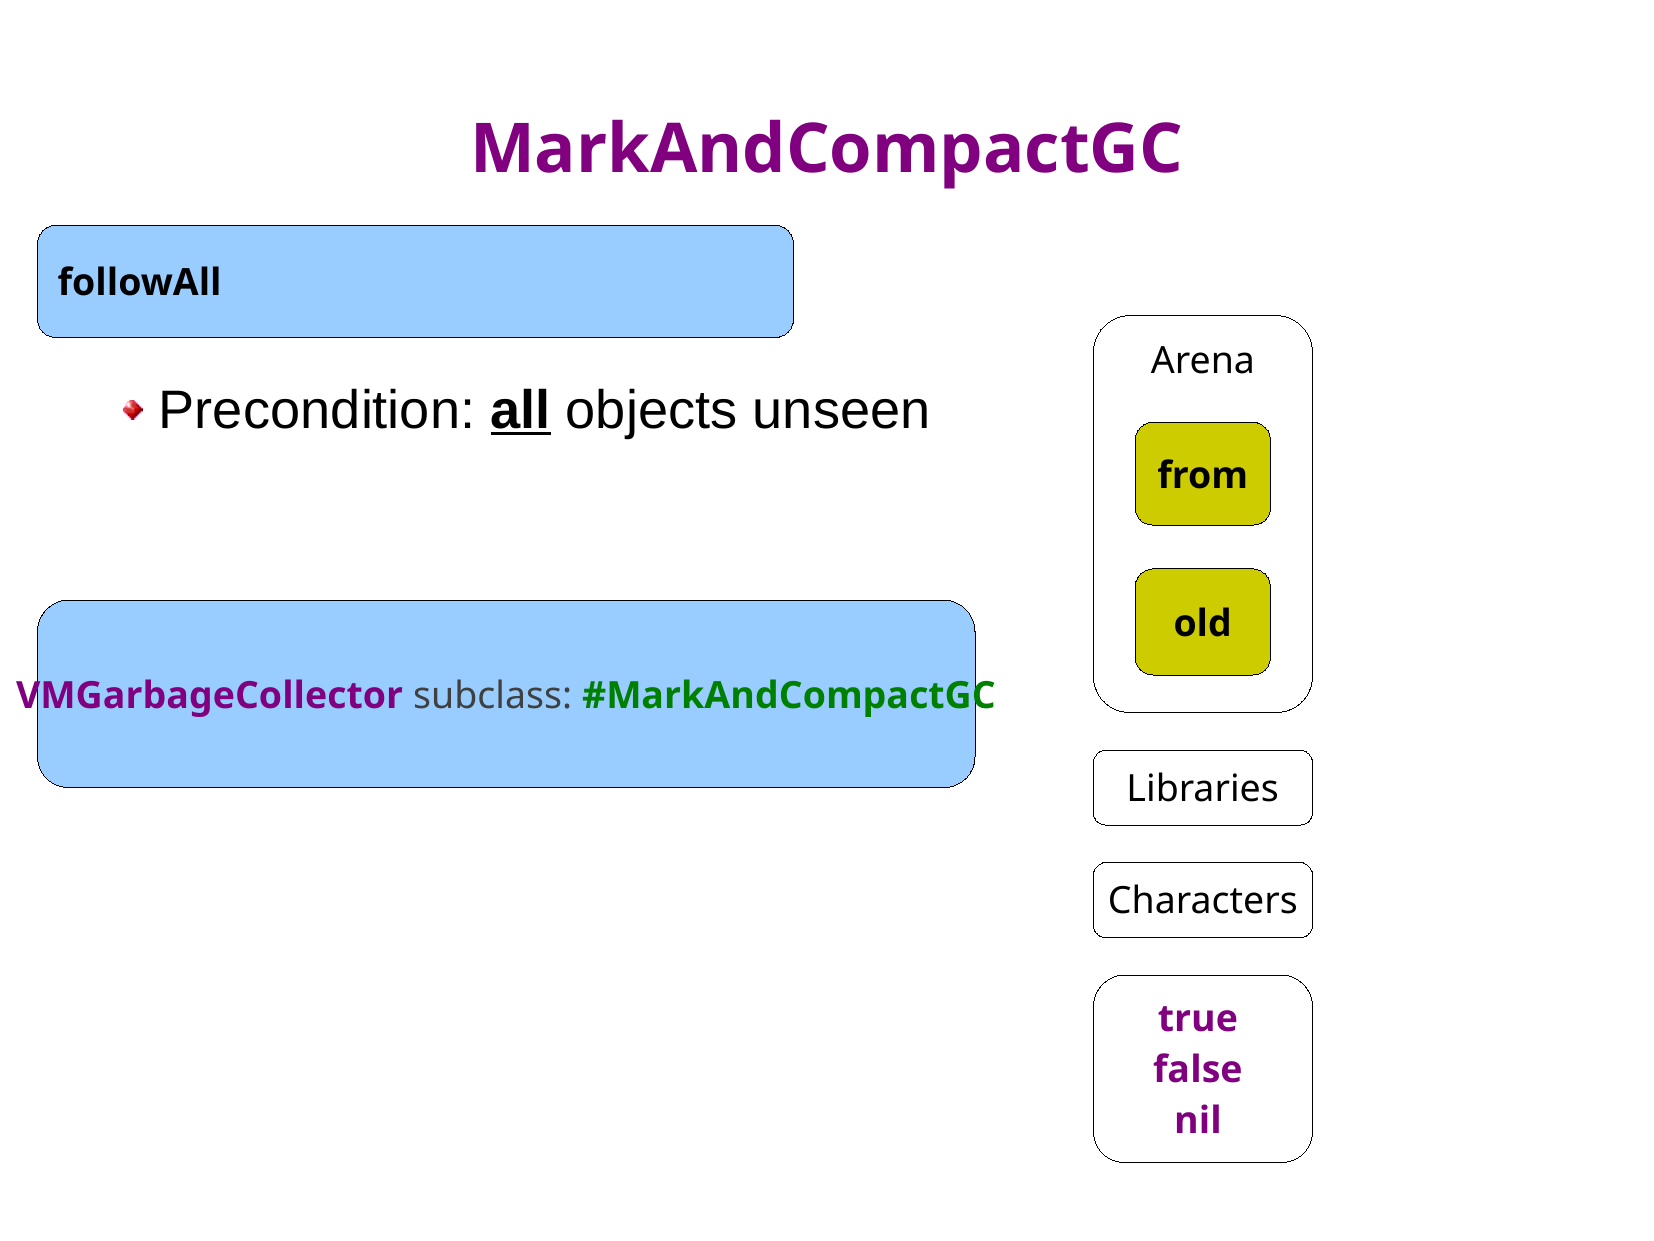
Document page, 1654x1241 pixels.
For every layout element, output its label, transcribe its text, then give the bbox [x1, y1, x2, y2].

text_box MarkAndCompactGC [143, 91, 1511, 209]
text_box followAll [37, 225, 794, 338]
text_box Arena [1093, 315, 1313, 713]
text_box Characters [1093, 862, 1313, 938]
text_box true false nil [1093, 975, 1313, 1163]
text_box from [1135, 422, 1271, 526]
text_box Libraries [1093, 750, 1313, 826]
text_box VMGarbageCollector subclass: #MarkAndCompactGC [37, 600, 976, 788]
text_box Precondition: all objects unseen [37, 372, 1051, 556]
text_box old [1135, 568, 1271, 676]
